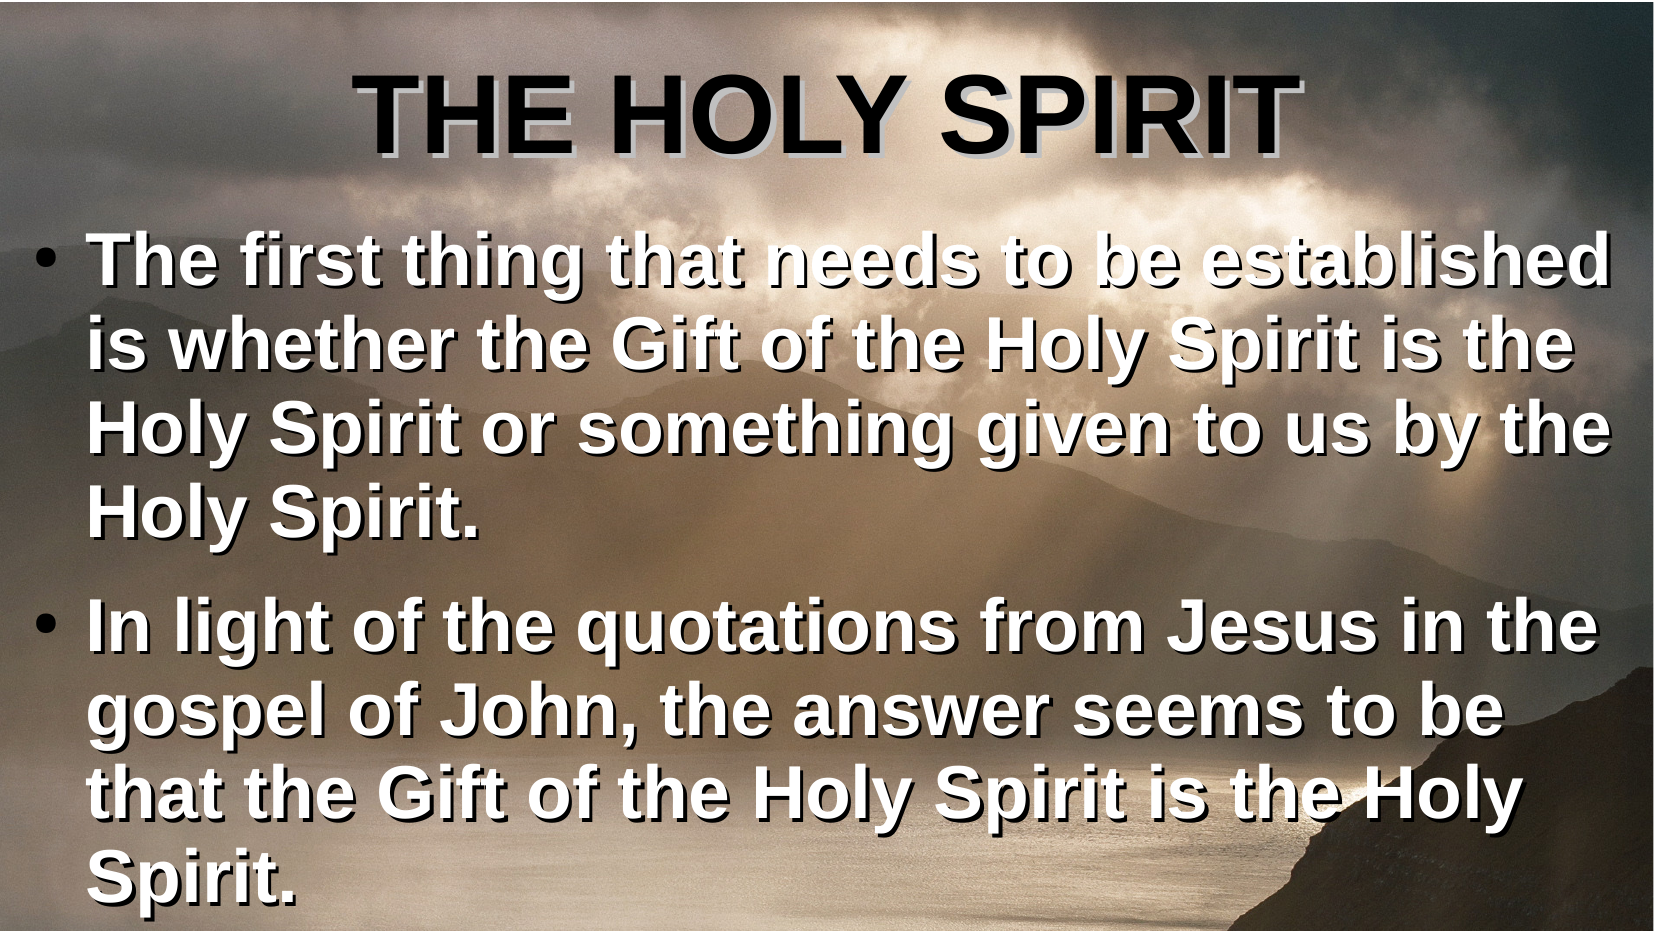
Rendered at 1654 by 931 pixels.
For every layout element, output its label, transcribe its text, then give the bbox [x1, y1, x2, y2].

title THE HOLY SPIRIT [82, 37, 1571, 193]
picture [0, 2, 1654, 931]
list The first thing that needs to be established is whether the Gift of the Holy Spirit is the Holy Spirit or something given to us by the Holy Spirit. In light of the quotations from Jesus in the gospel of John, the answer seems to be that the Gift of the Holy Spirit is the Holy Spirit. [15, 217, 1651, 931]
